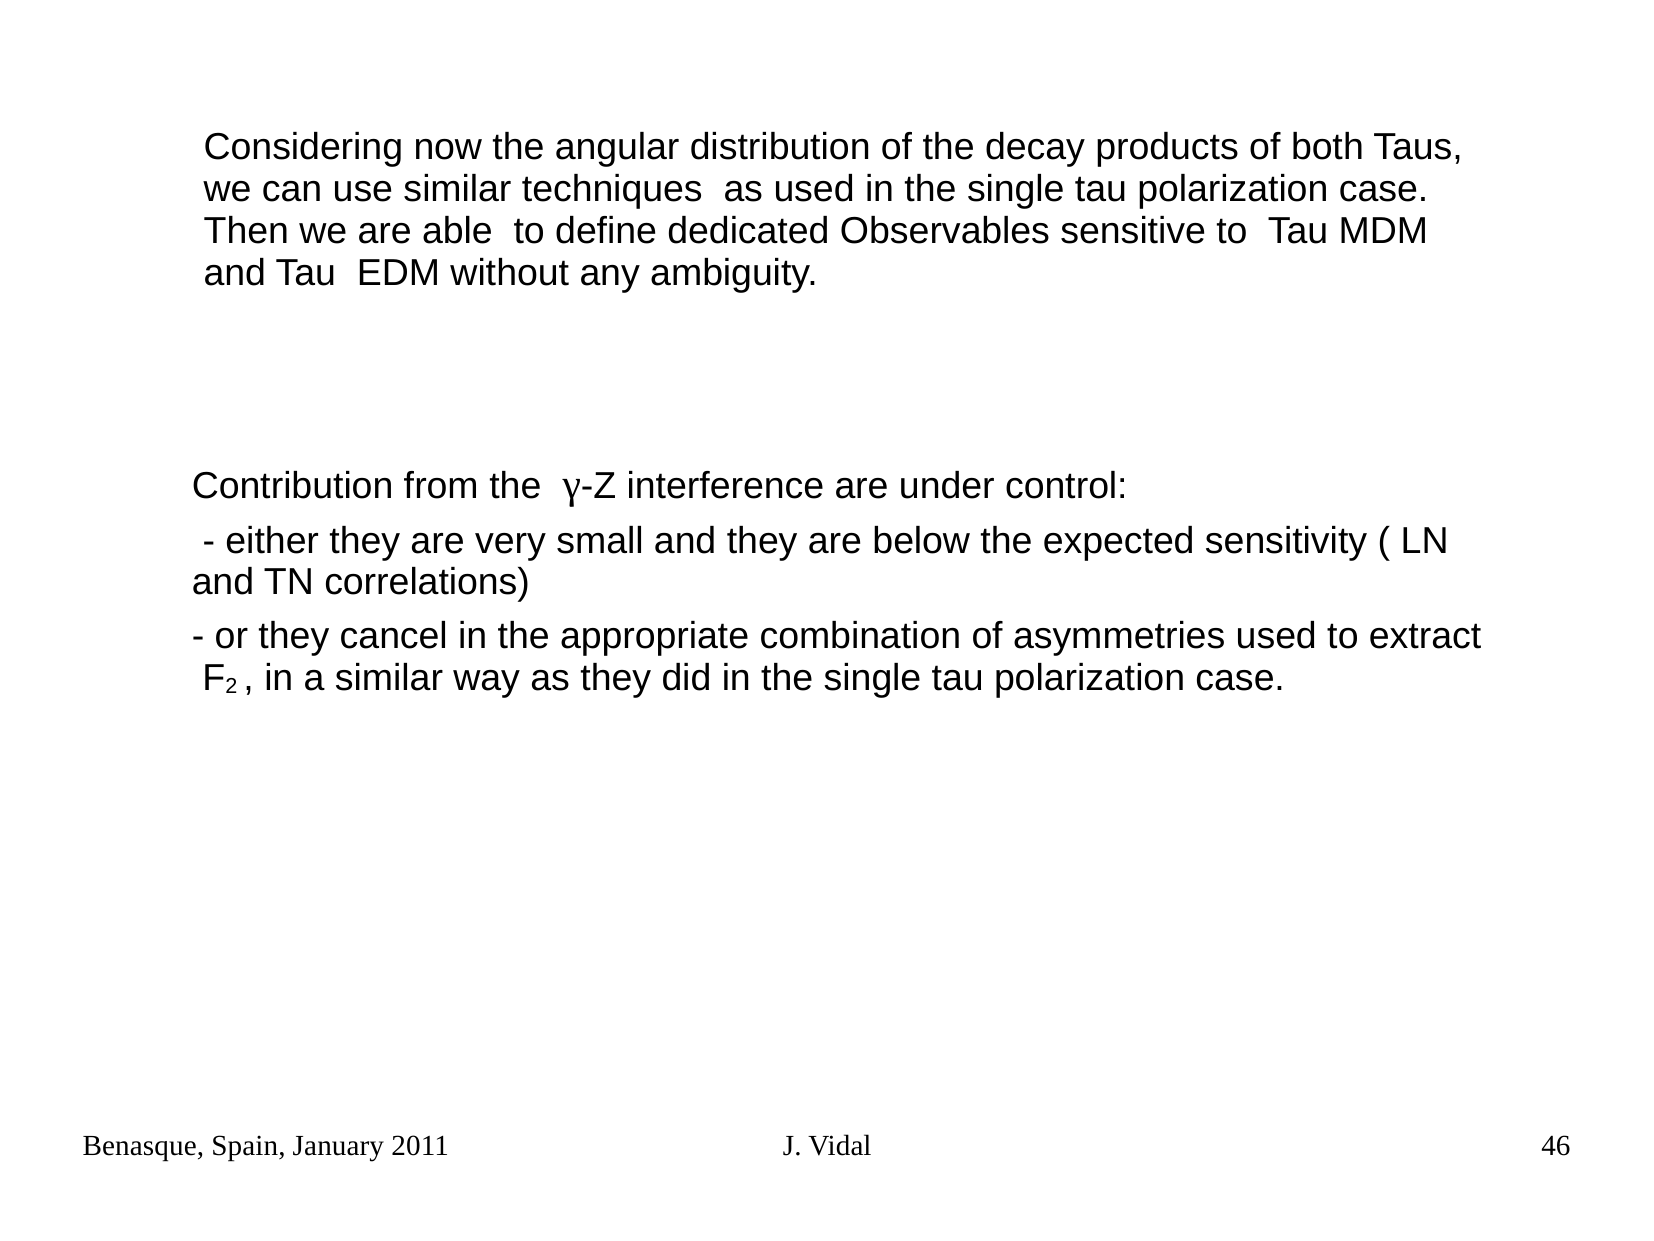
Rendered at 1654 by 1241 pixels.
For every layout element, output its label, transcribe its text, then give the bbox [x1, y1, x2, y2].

text_box Considering now the angular distribution of the decay products of both Taus, we can use similar techniques as used in the single tau polarization case. Then we are able to define dedicated Observables sensitive to Tau MDM and Tau EDM without any ambiguity. [188, 118, 1489, 302]
text_box Contribution from the γ-Z interference are under control: - either they are very small and they are below the expected sensitivity ( LN and TN correlations) - or they cancel in the appropriate combination of asymmetries used to extract F2 , in a similar way as they did in the single tau polarization case. [177, 453, 1506, 720]
